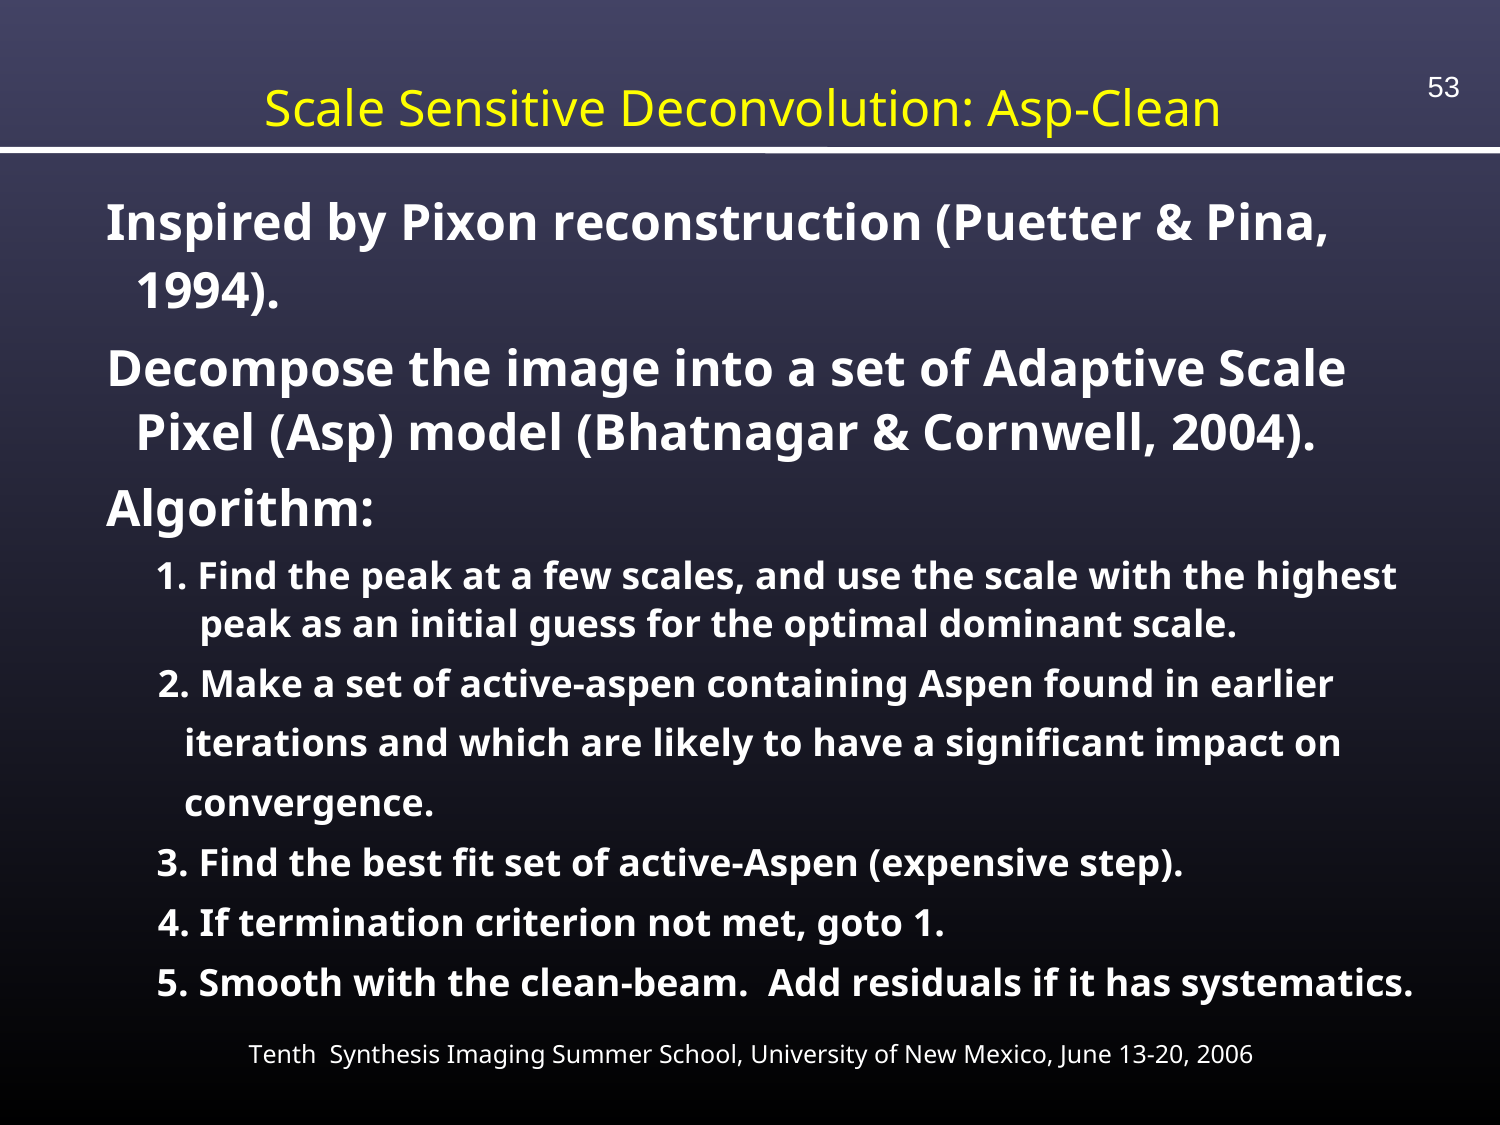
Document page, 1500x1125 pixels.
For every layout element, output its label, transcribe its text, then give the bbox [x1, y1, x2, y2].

subtitle Inspired by Pixon reconstruction (Puetter & Pina, 1994). Decompose the image into a set of Adaptive Scale Pixel (Asp) model (Bhatnagar & Cornwell, 2004). Algorithm: 1. Find the peak at a few scales, and use the scale with the highest peak as an initial guess for the optimal dominant scale. 2. Make a set of active-aspen containing Aspen found in earlier iterations and which are likely to have a significant impact on convergence. 3. Find the best fit set of active-Aspen (expensive step). 4. If termination criterion not met, goto 1. 5. Smooth with the clean-beam. Add residuals if it has systematics. [106, 186, 1438, 978]
title Scale Sensitive Deconvolution: Asp-Clean [112, 62, 1375, 151]
